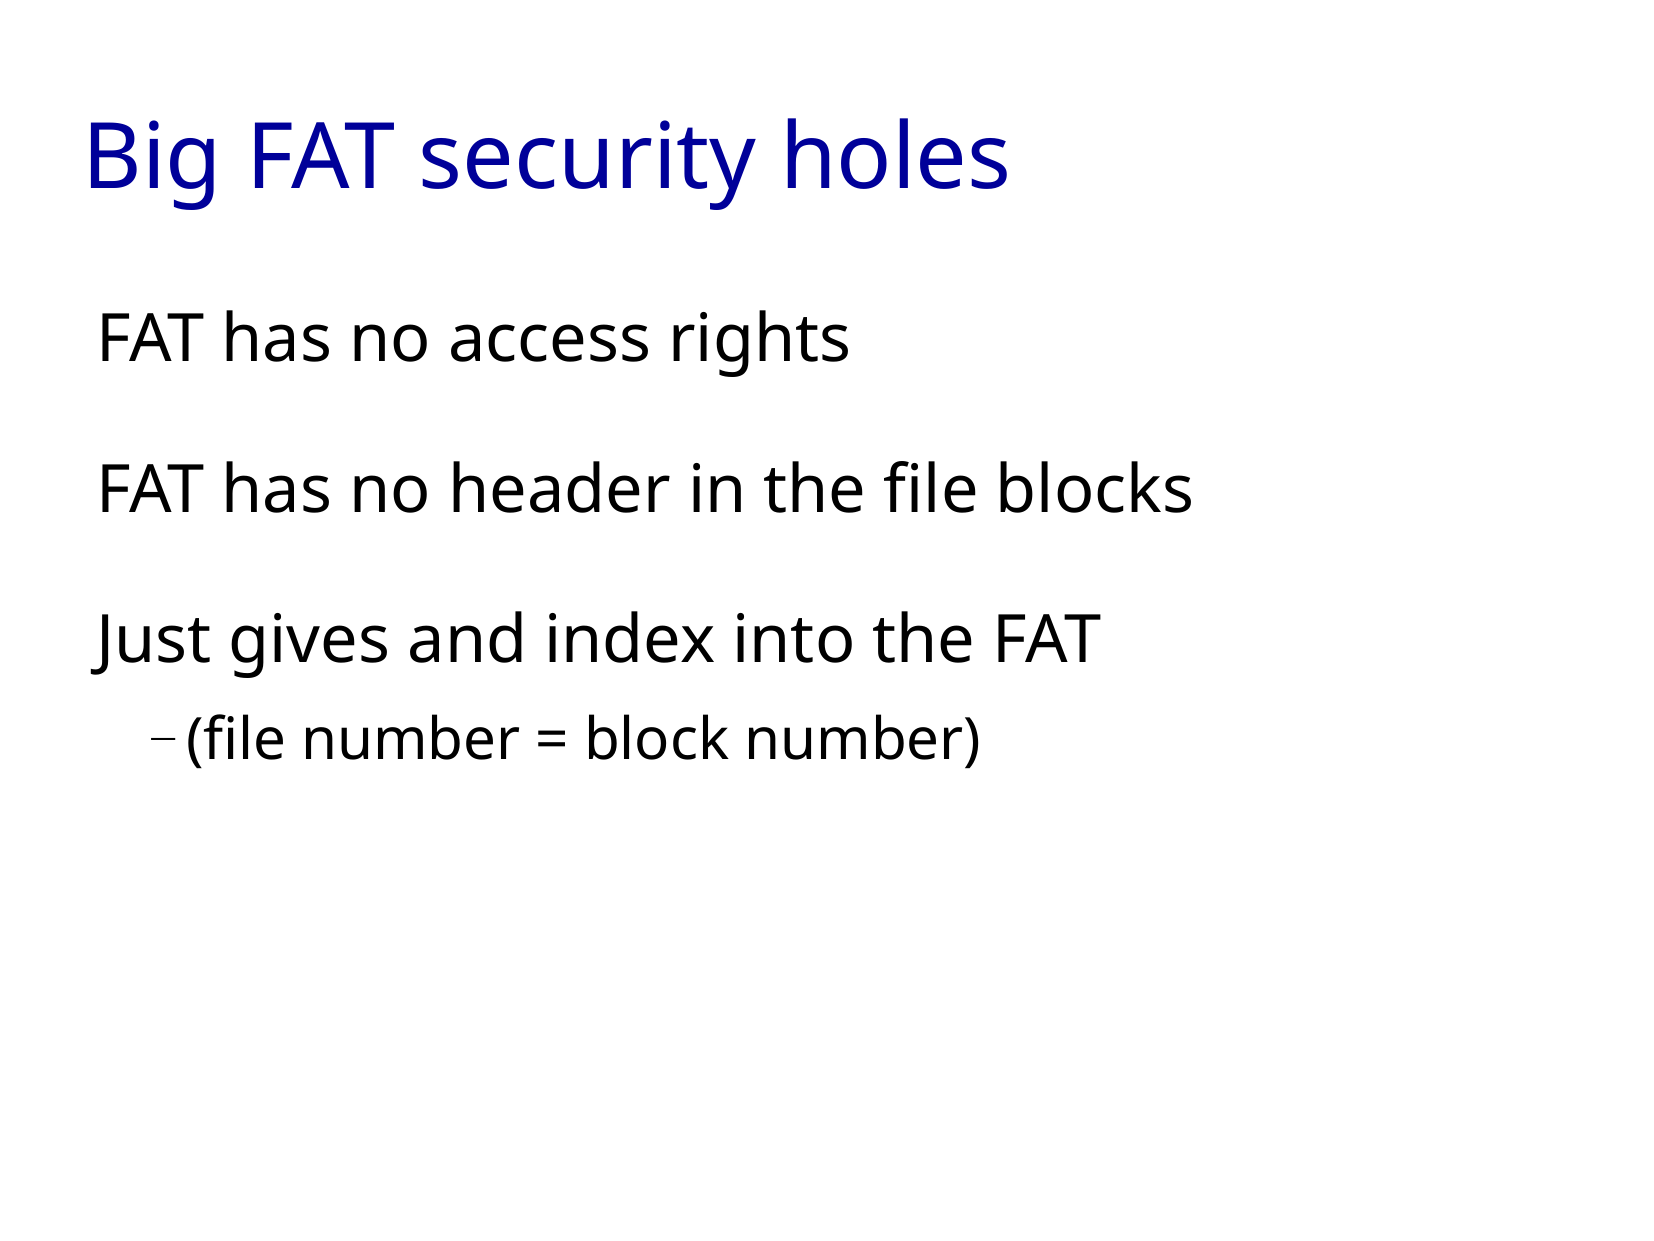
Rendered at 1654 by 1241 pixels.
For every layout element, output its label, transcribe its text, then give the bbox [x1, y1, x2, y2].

list FAT has no access rights FAT has no header in the file blocks Just gives and index into the FAT (file number = block number) [60, 290, 1571, 1096]
title Big FAT security holes [82, 49, 1571, 257]
